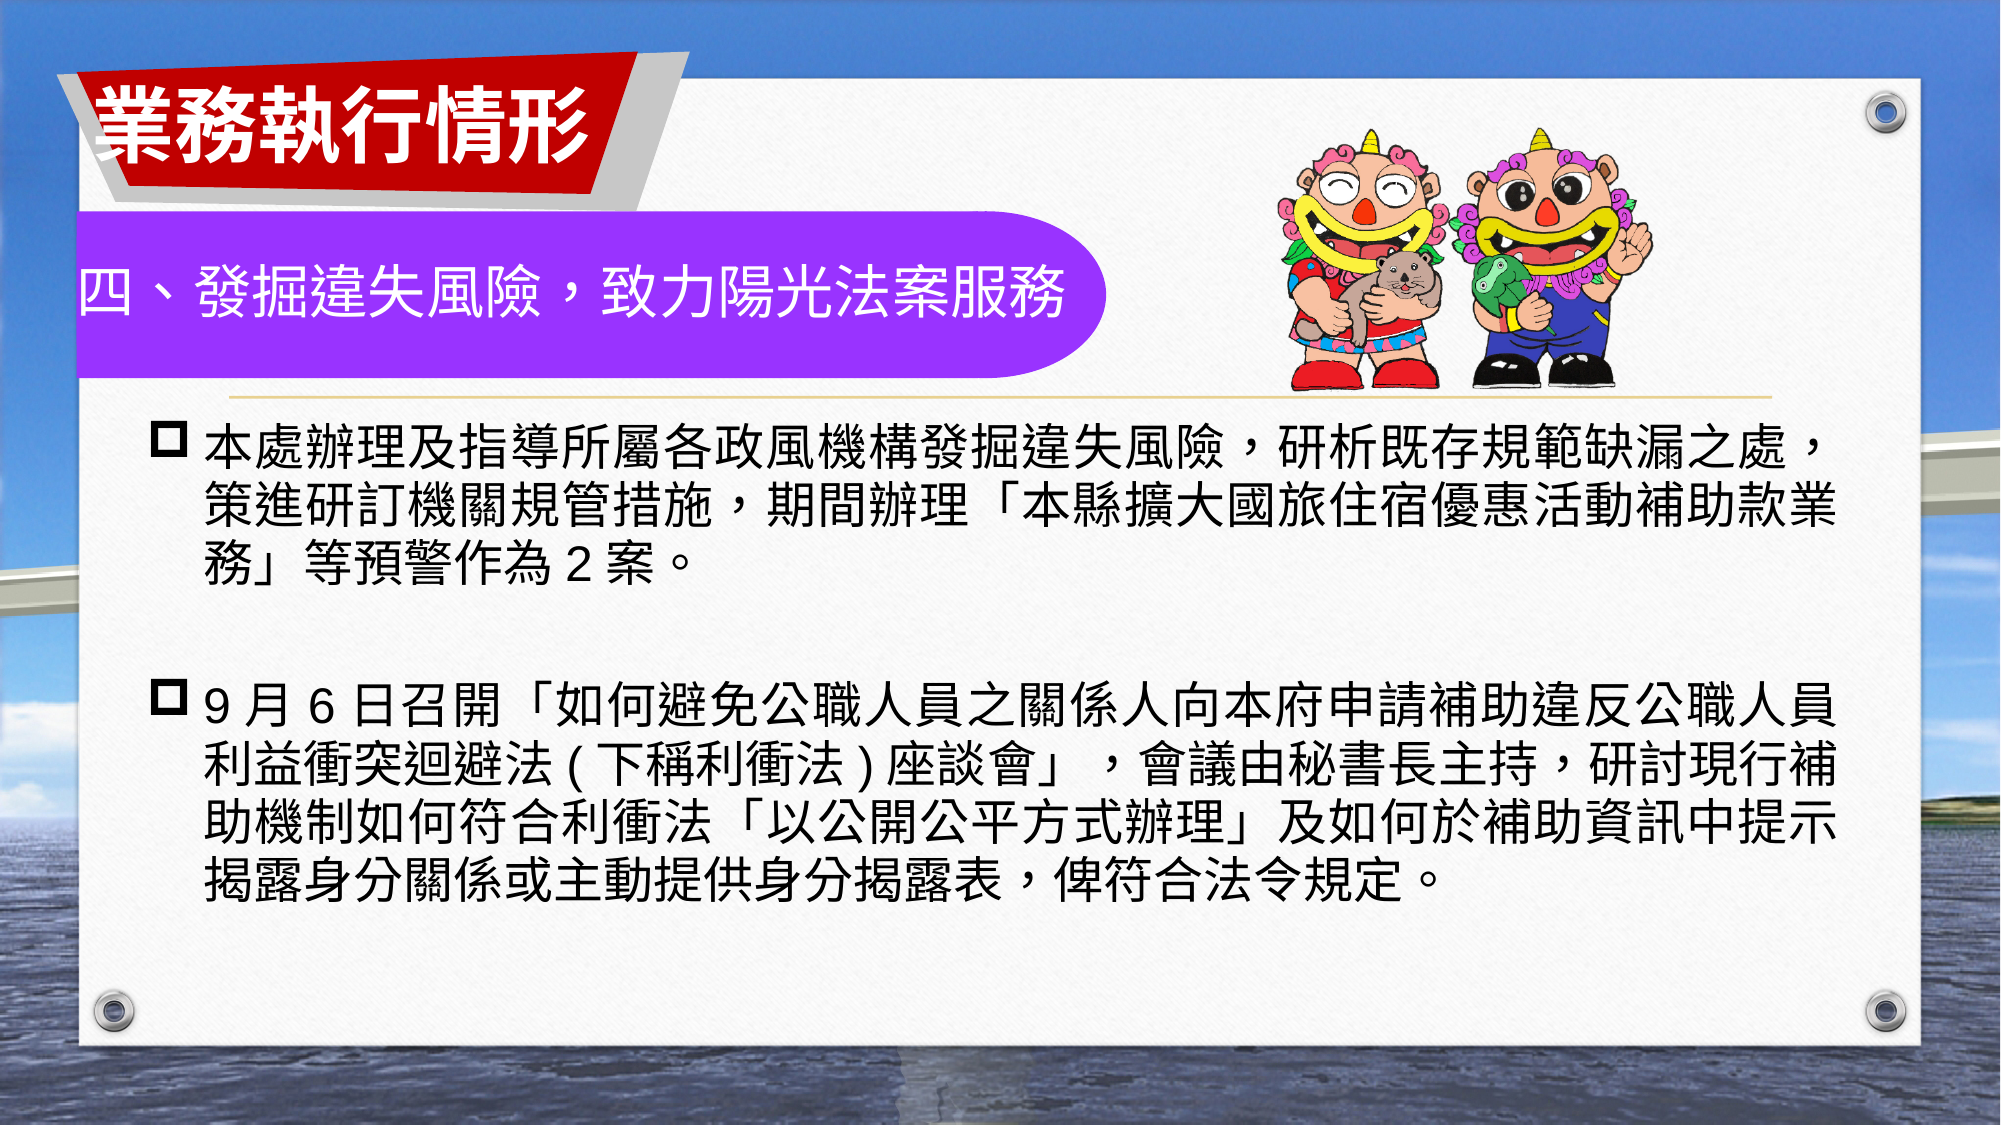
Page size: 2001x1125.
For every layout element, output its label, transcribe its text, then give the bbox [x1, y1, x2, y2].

text_box 本處辦理及指導所屬各政風機構發掘違失風險，研析既存規範缺漏之處，策進研訂機關規管措施，期間辦理「本縣擴大國旅住宿優惠活動補助款業務」等預警作為2案。 9月6日召開「如何避免公職人員之關係人向本府申請補助違反公職人員利益衝突迴避法(下稱利衝法)座談會」，會議由秘書長主持，研討現行補助機制如何符合利衝法「以公開公平方式辦理」及如何於補助資訊中提示揭露身分關係或主動提供身分揭露表，俾符合法令規定。 [132, 409, 1854, 917]
picture [0, 0, 2001, 1125]
text_box [56, 51, 1107, 379]
text_box 業務執行情形 [122, 107, 144, 114]
text_box 業務執行情形 [99, 122, 128, 130]
text_box 四、發掘違失風險，致力陽光法案服務 [76, 236, 1067, 345]
text_box 業務執行情形 [76, 51, 638, 194]
